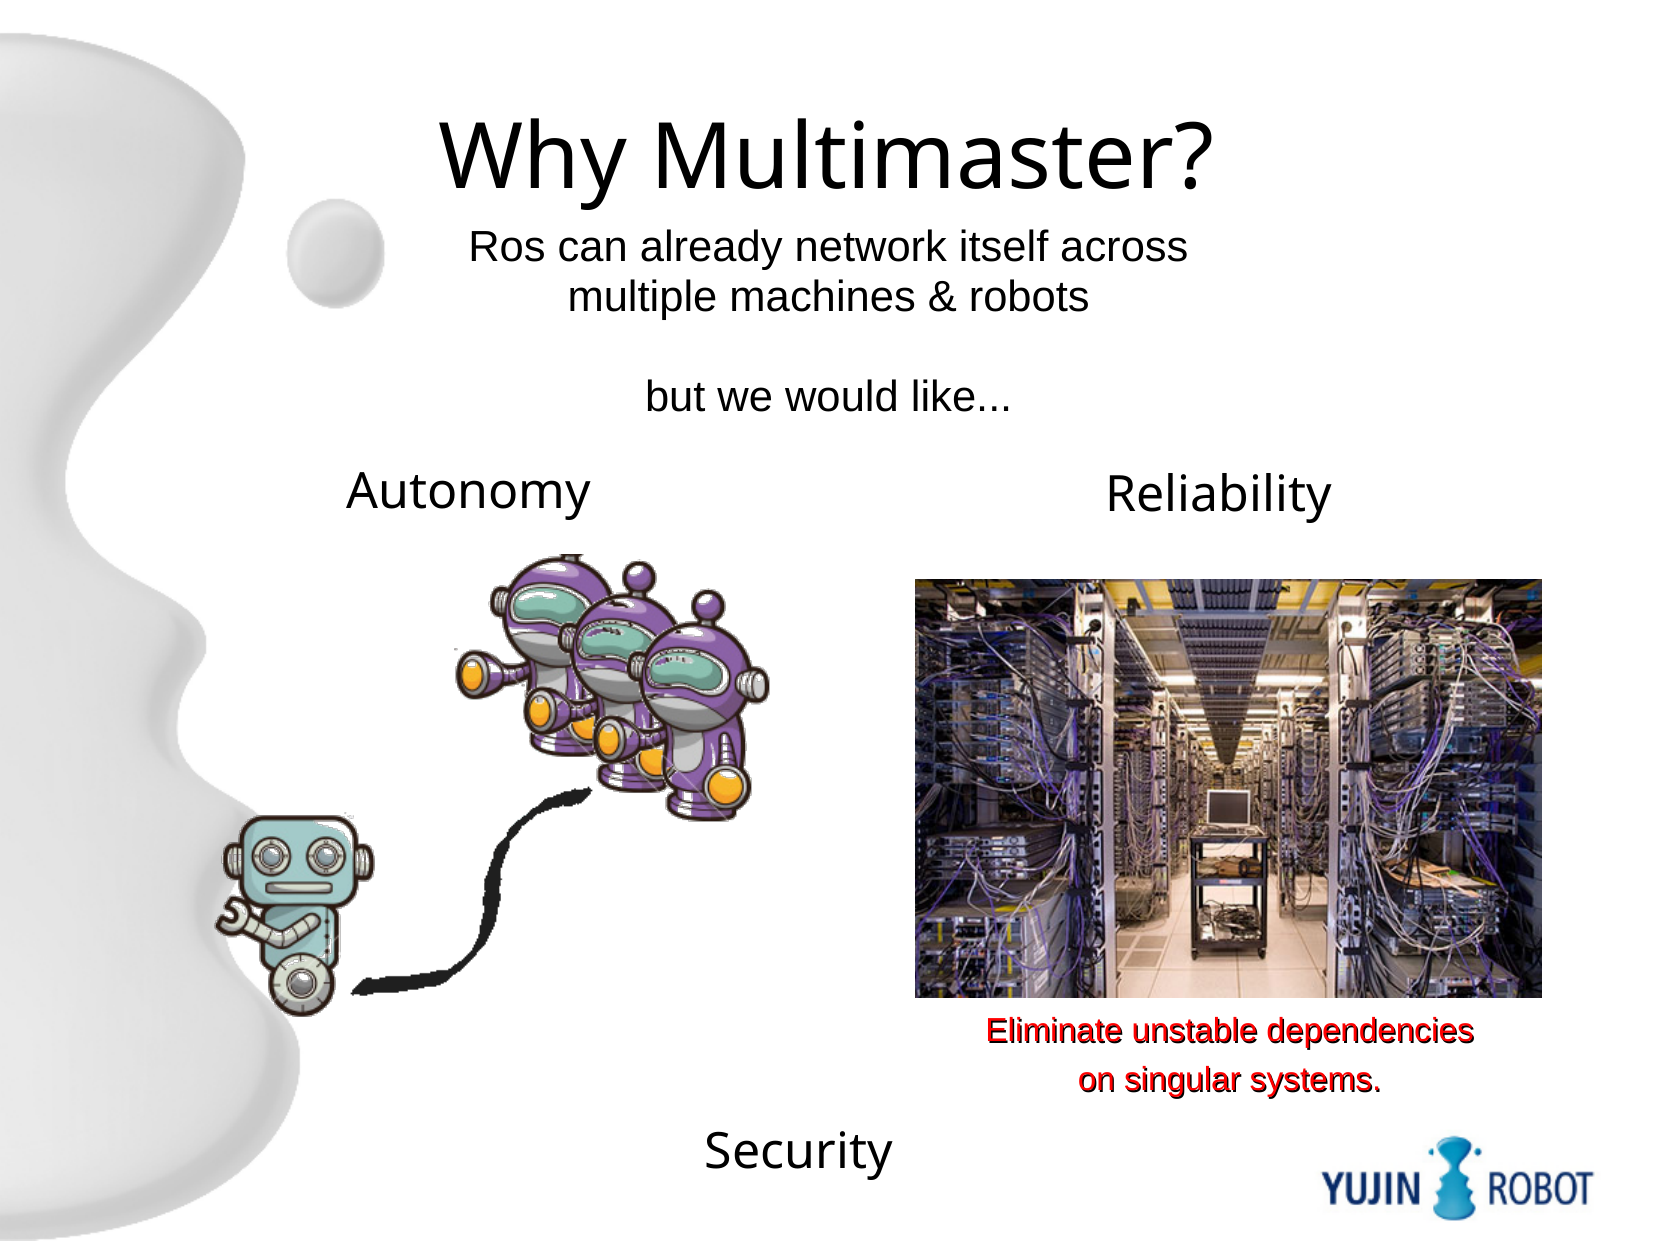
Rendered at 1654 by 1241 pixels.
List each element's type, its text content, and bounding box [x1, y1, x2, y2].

list Reliability [1005, 468, 1433, 544]
picture [0, 0, 1654, 1241]
list Security [585, 1125, 1013, 1201]
title Why Multimaster? [82, 49, 1571, 230]
list Eliminate unstable dependencies on singular systems. [825, 1011, 1636, 1117]
list Autonomy [254, 465, 683, 541]
list Ros can already network itself across multiple machines & robots but we would like... [67, 230, 1591, 421]
